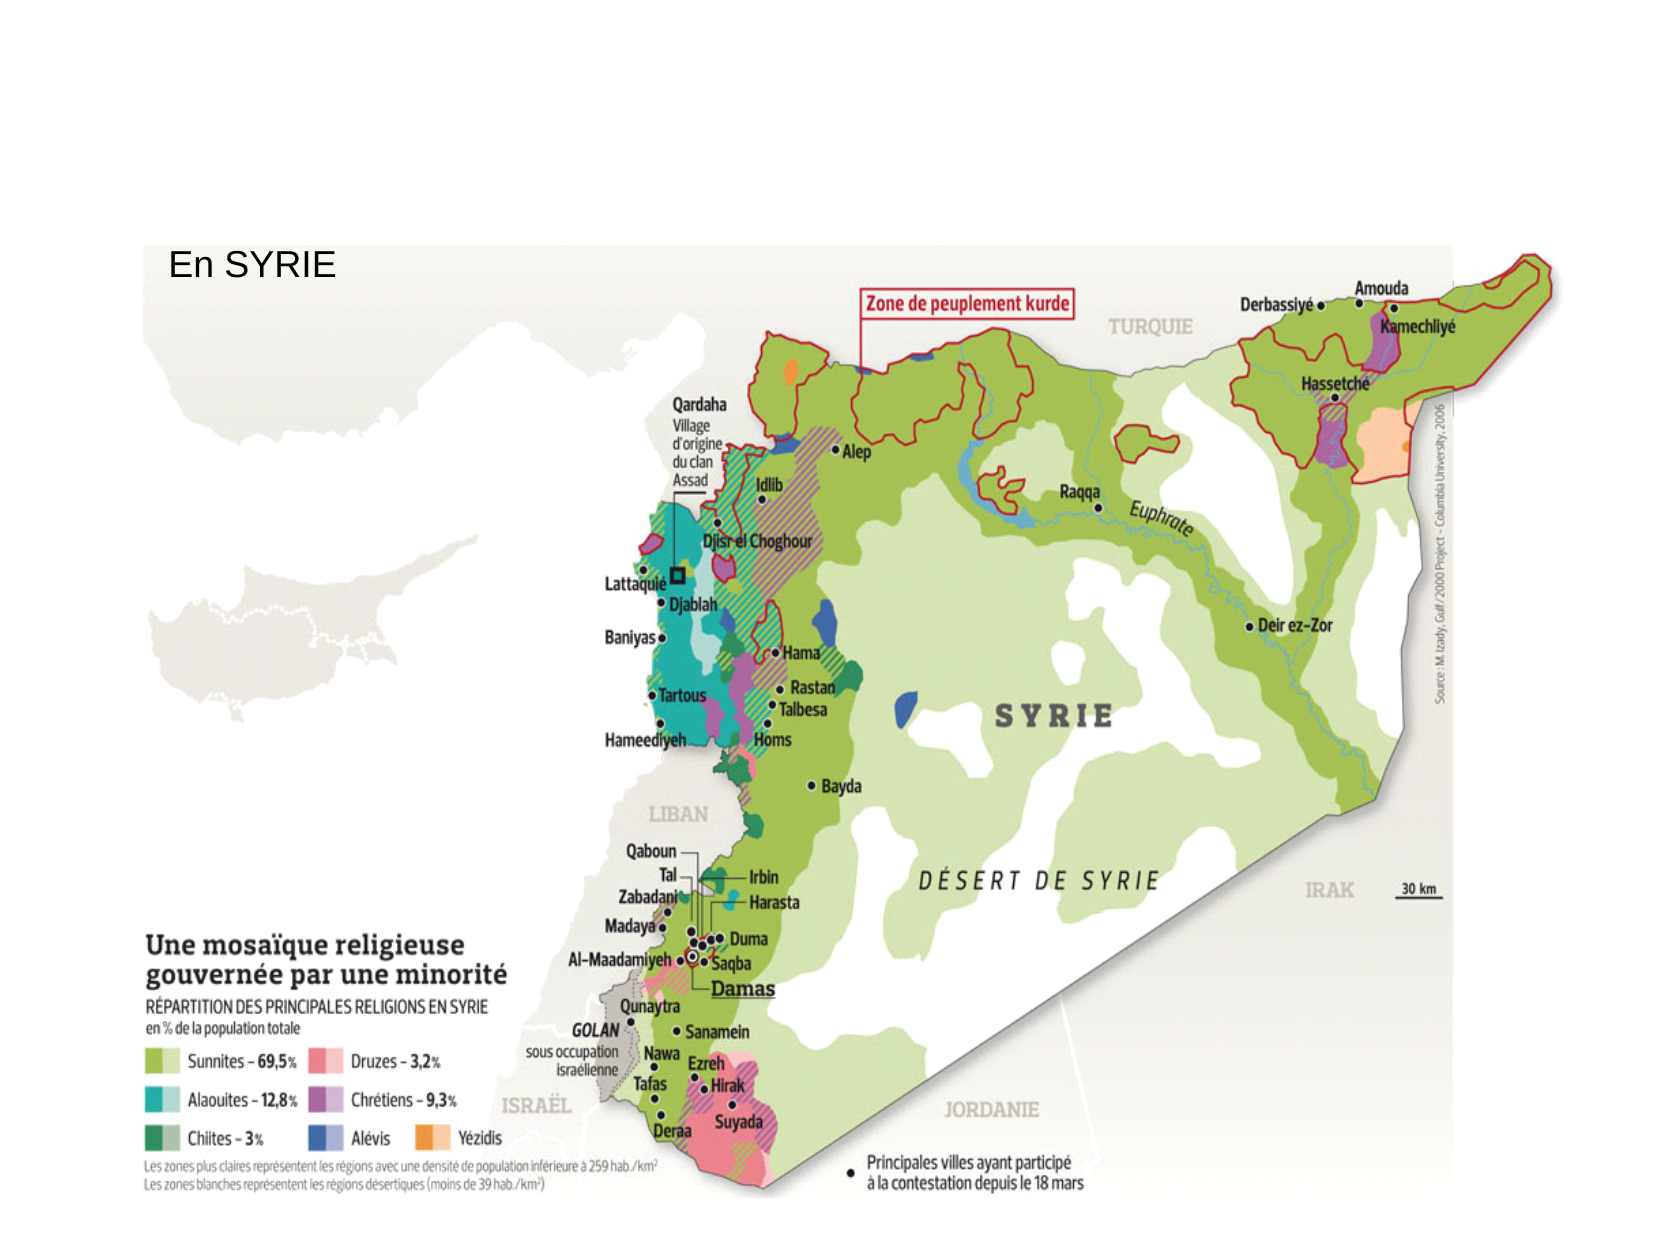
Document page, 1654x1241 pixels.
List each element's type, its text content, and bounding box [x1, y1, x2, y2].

text_box En SYRIE [153, 236, 390, 294]
picture [140, 245, 1570, 1198]
